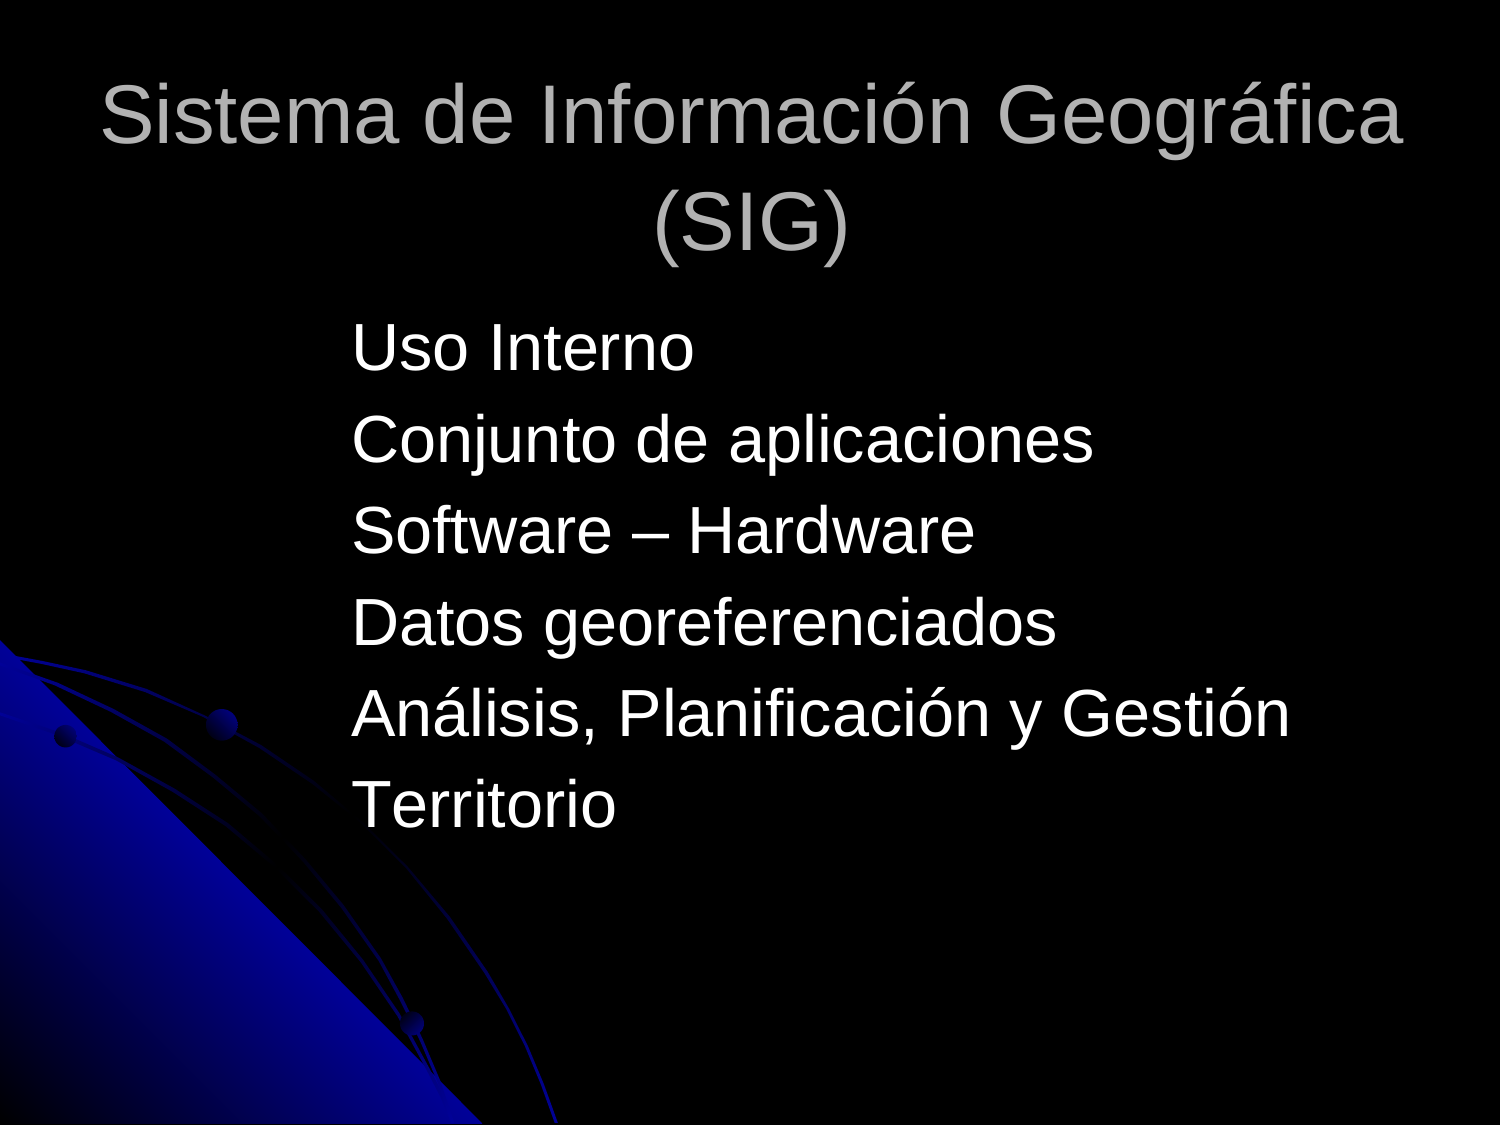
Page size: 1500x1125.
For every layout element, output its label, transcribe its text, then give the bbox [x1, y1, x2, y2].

list Uso Interno Conjunto de aplicaciones Software – Hardware Datos georeferenciados Análisis, Planificación y Gestión Territorio [336, 302, 1425, 1046]
title Sistema de Información Geográfica (SIG)‏ [76, 64, 1427, 280]
